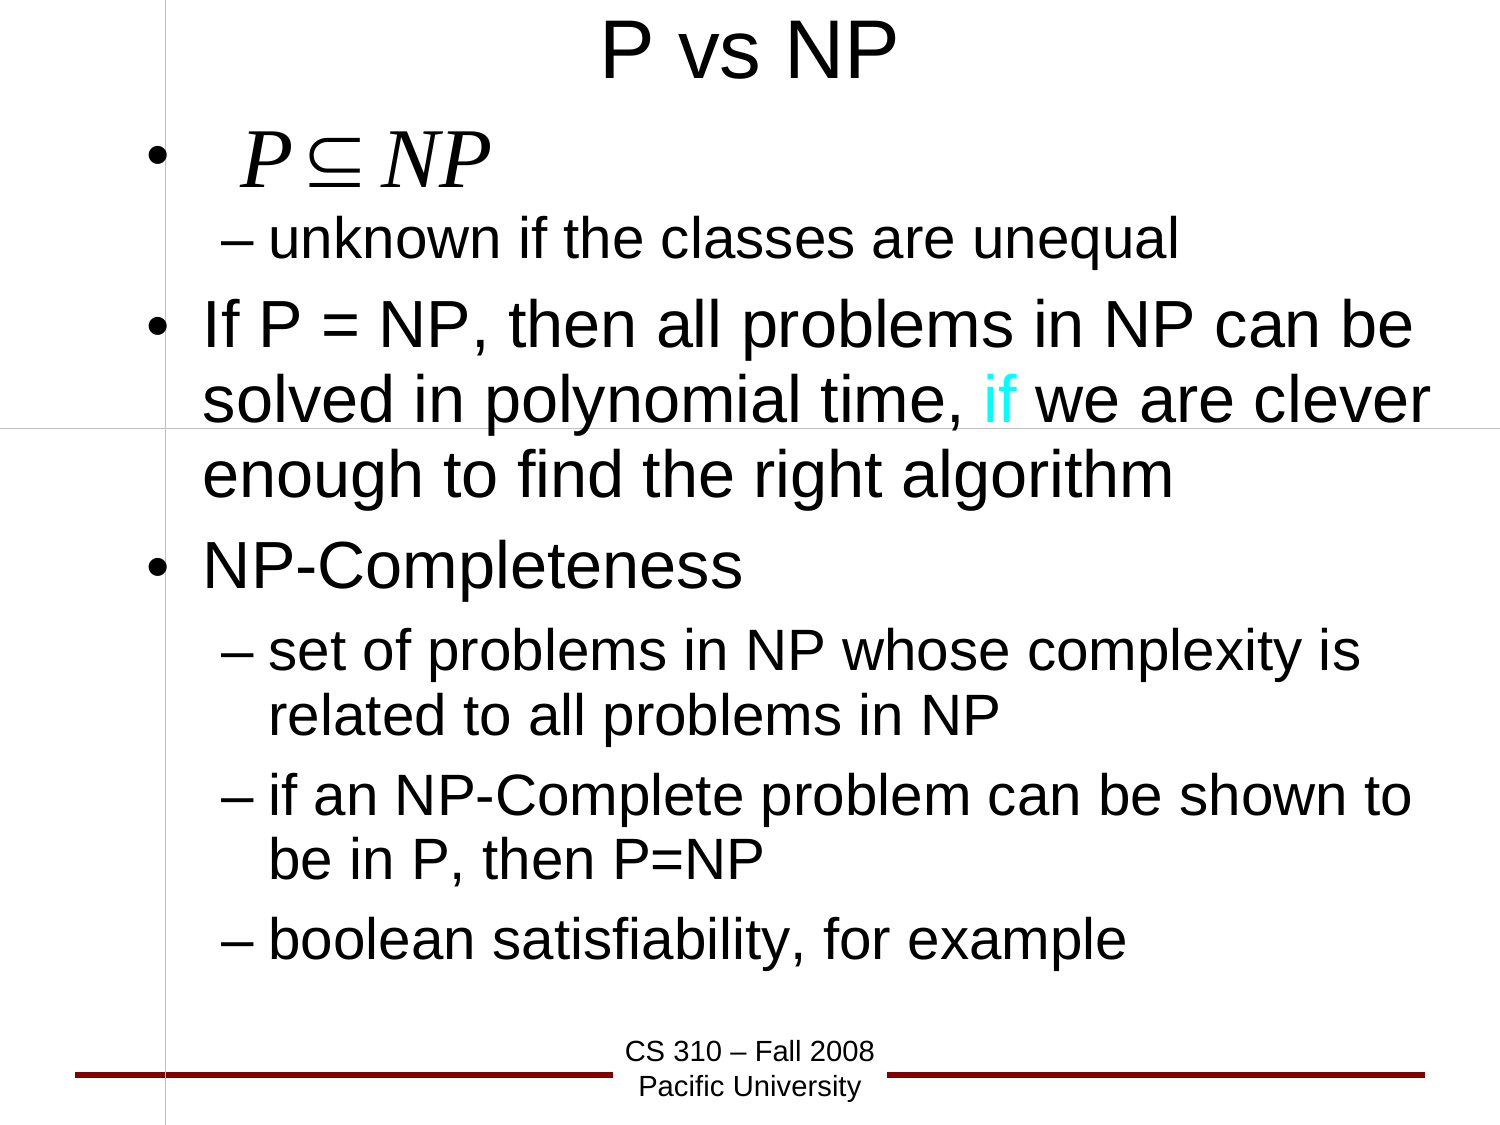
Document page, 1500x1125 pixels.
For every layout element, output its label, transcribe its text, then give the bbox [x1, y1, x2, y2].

list unknown if the classes are unequal If P = NP, then all problems in NP can be solved in polynomial time, if we are clever enough to find the right algorithm NP-Completeness set of problems in NP whose complexity is related to all problems in NP if an NP-Complete problem can be shown to be in P, then P=NP boolean satisfiability, for example [131, 108, 1458, 1072]
chart [212, 112, 513, 208]
title P vs NP [112, 0, 1388, 105]
